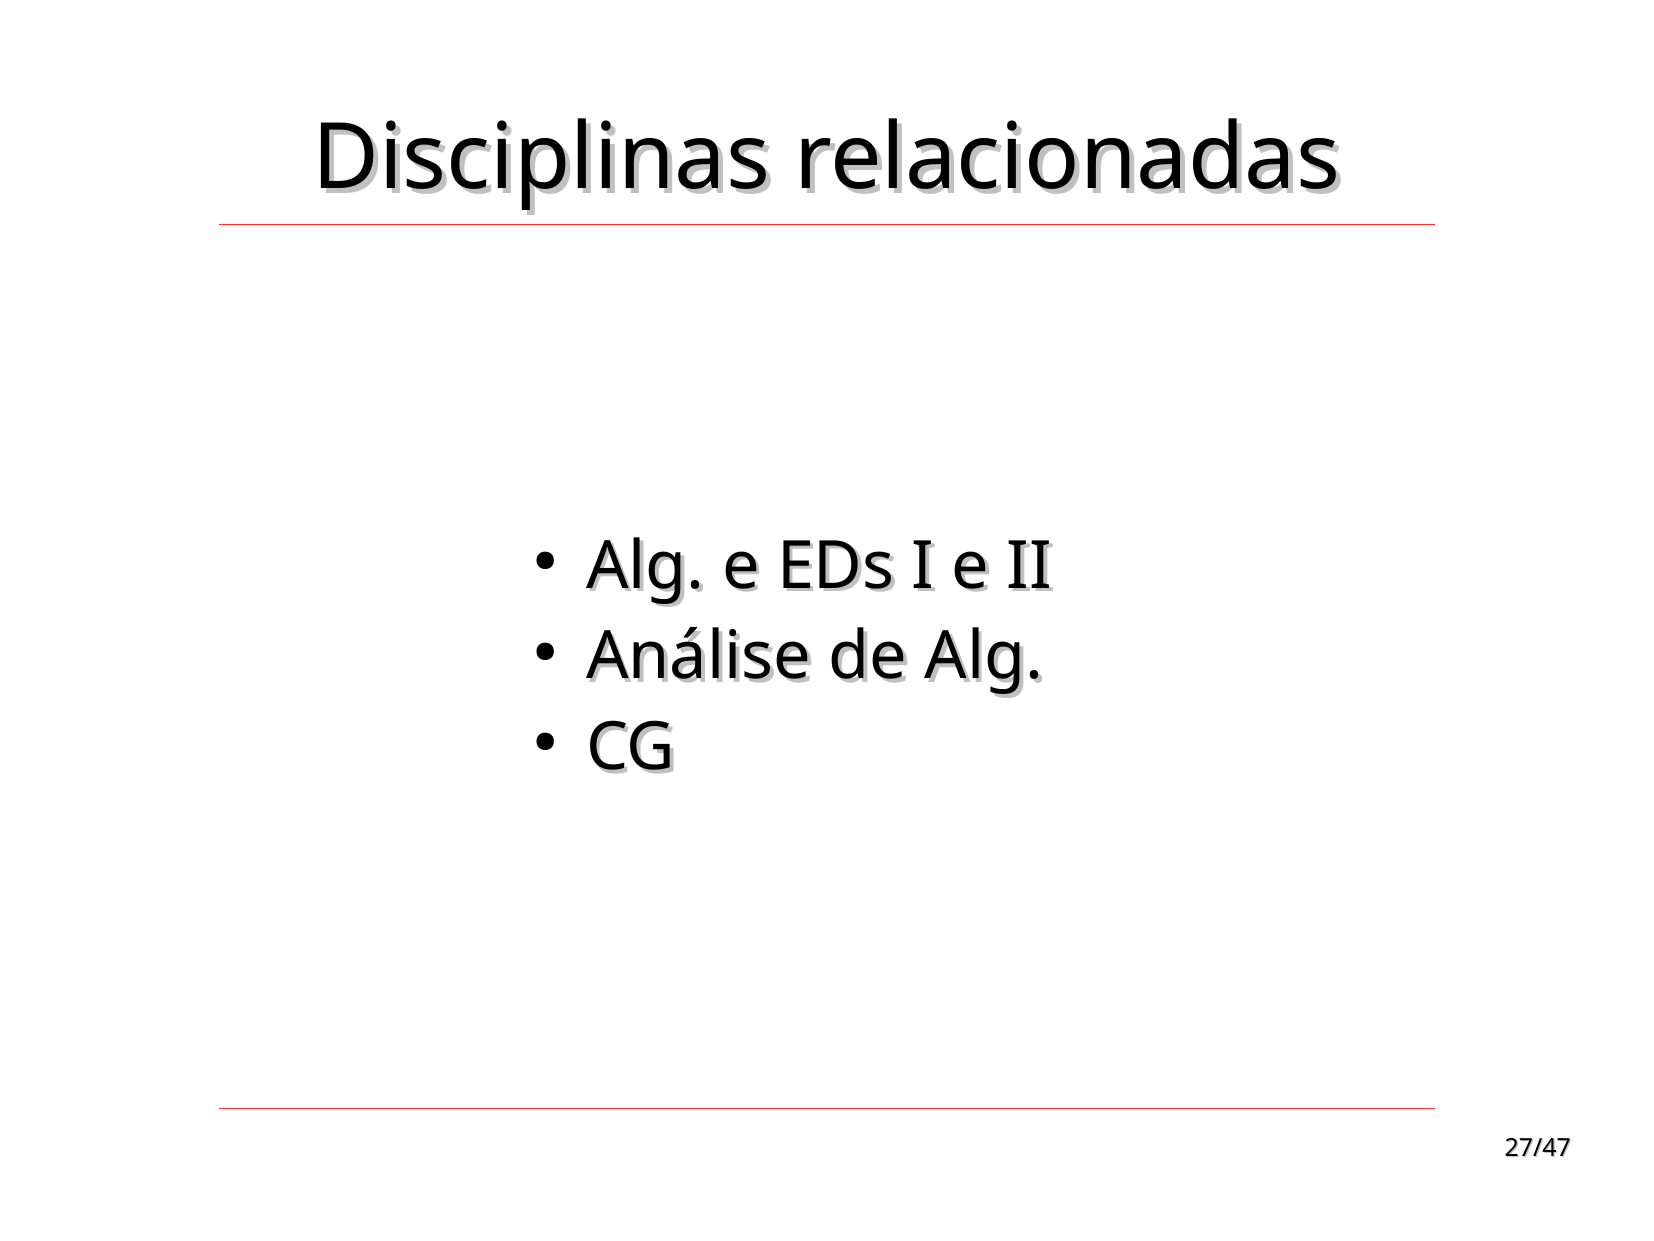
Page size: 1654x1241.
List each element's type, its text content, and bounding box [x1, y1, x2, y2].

subtitle Alg. e EDs I e II Análise de Alg. CG [533, 290, 1215, 1016]
title Disciplinas relacionadas [82, 49, 1571, 257]
